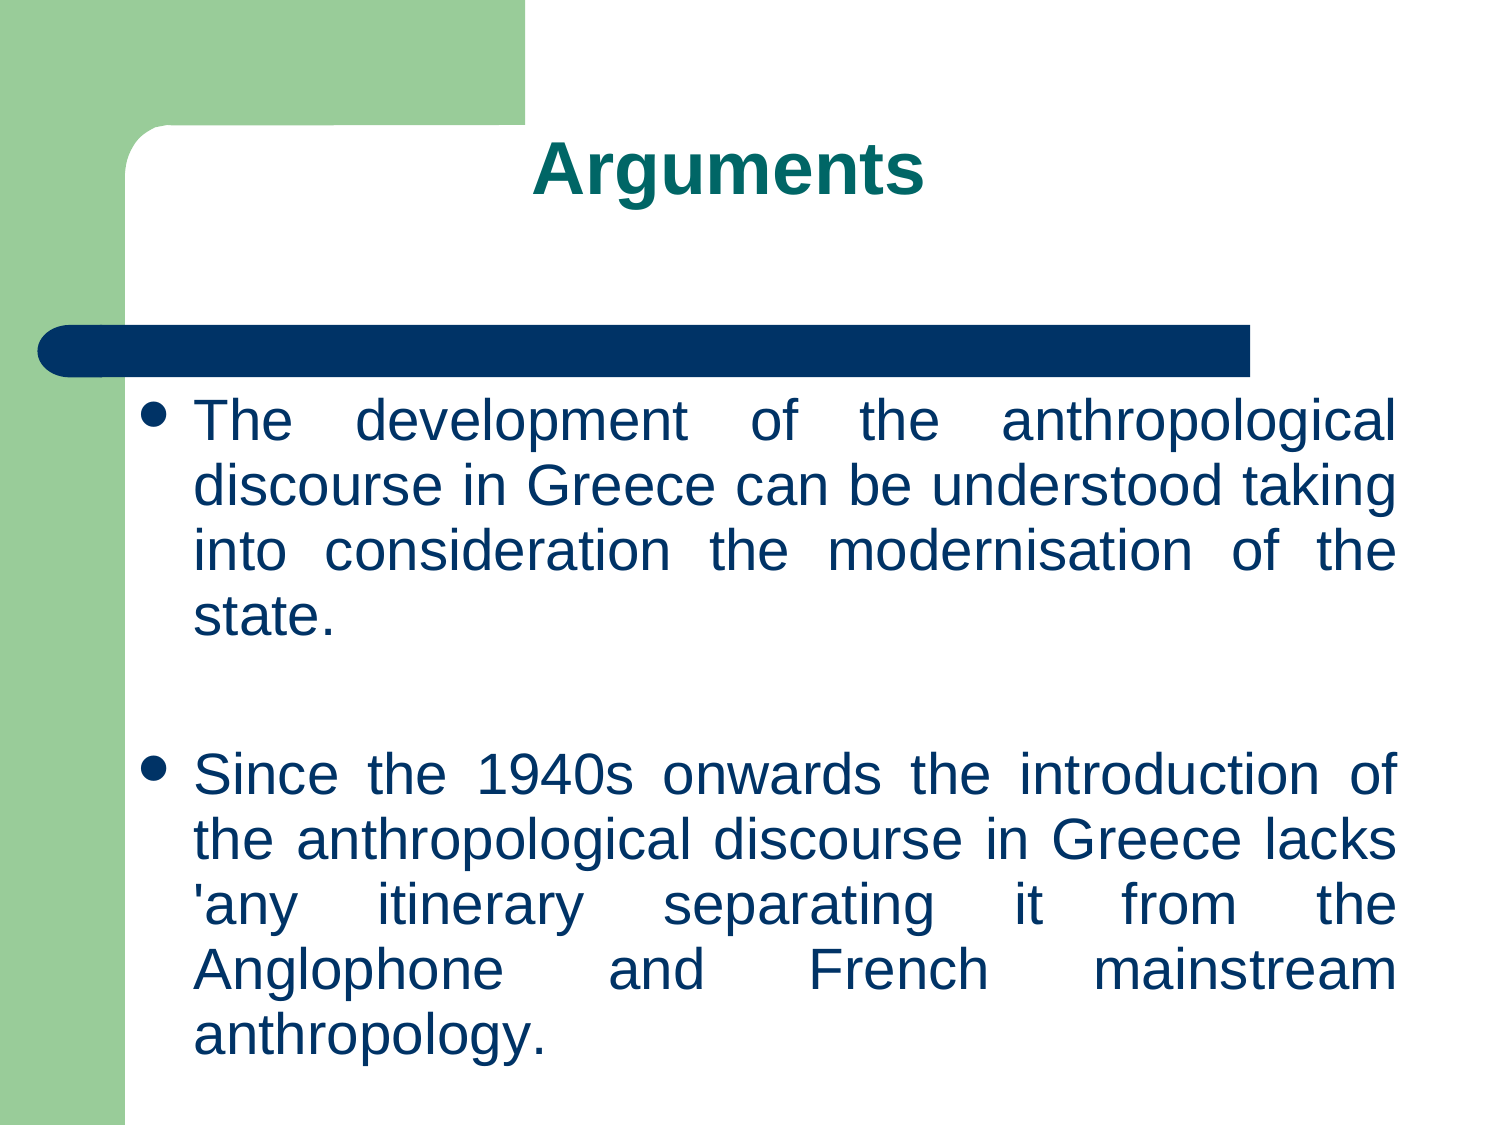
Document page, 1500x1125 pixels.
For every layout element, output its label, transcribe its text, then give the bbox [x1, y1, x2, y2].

title Arguments [136, 42, 1414, 301]
list The development of the anthropological discourse in Greece can be understood taking into consideration the modernisation of the state. Since the 1940s onwards the introduction of the anthropological discourse in Greece lacks 'any itinerary separating it from the Anglophone and French mainstream anthropology. [137, 387, 1400, 1065]
